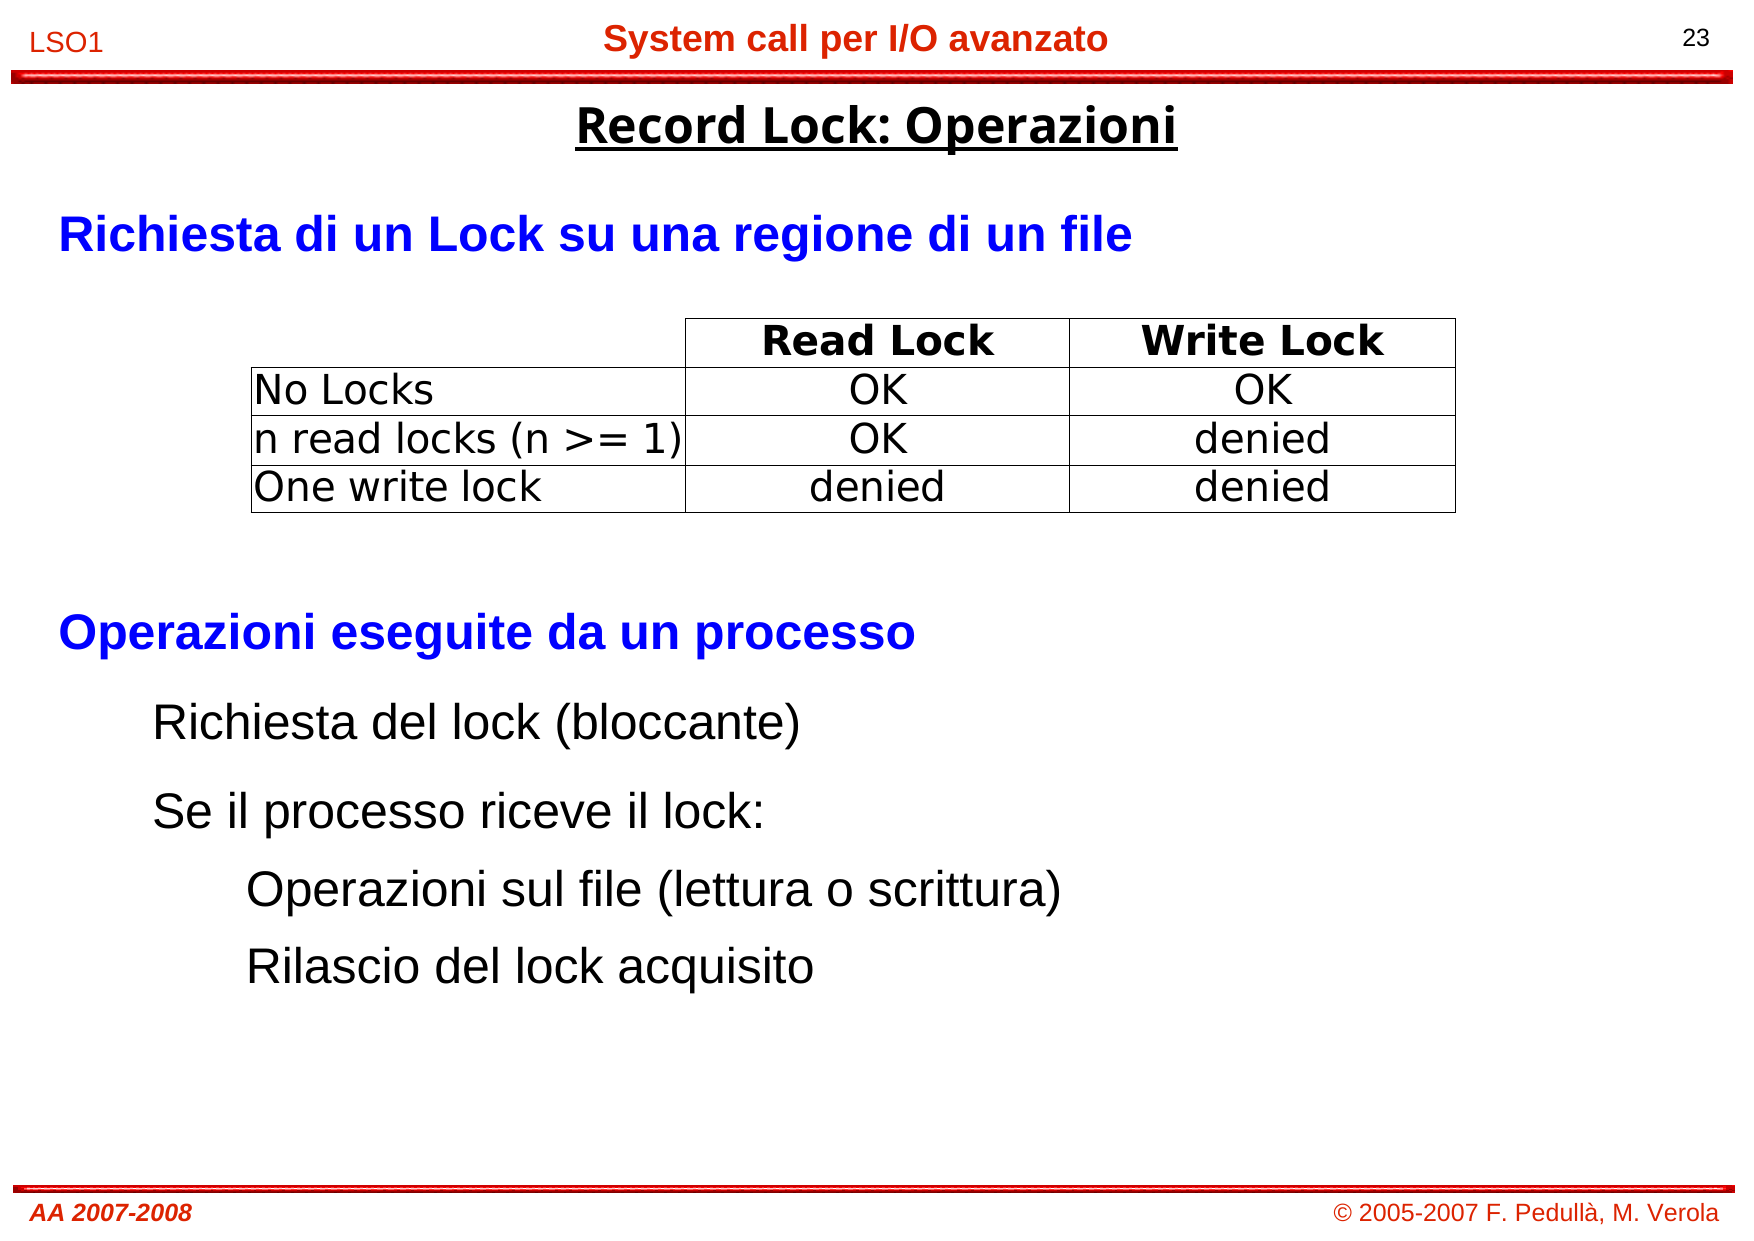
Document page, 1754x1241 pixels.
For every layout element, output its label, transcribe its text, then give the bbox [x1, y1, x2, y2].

list Richiesta di un Lock su una regione di un file Operazioni eseguite da un processo Richiesta del lock (bloccante) Se il processo riceve il lock: Operazioni sul file (lettura o scrittura) Rilascio del lock acquisito [58, 206, 1696, 1120]
picture [11, 70, 1733, 84]
picture [13, 1185, 1735, 1193]
chart [249, 316, 1458, 564]
title Record Lock: Operazioni [40, 78, 1713, 174]
